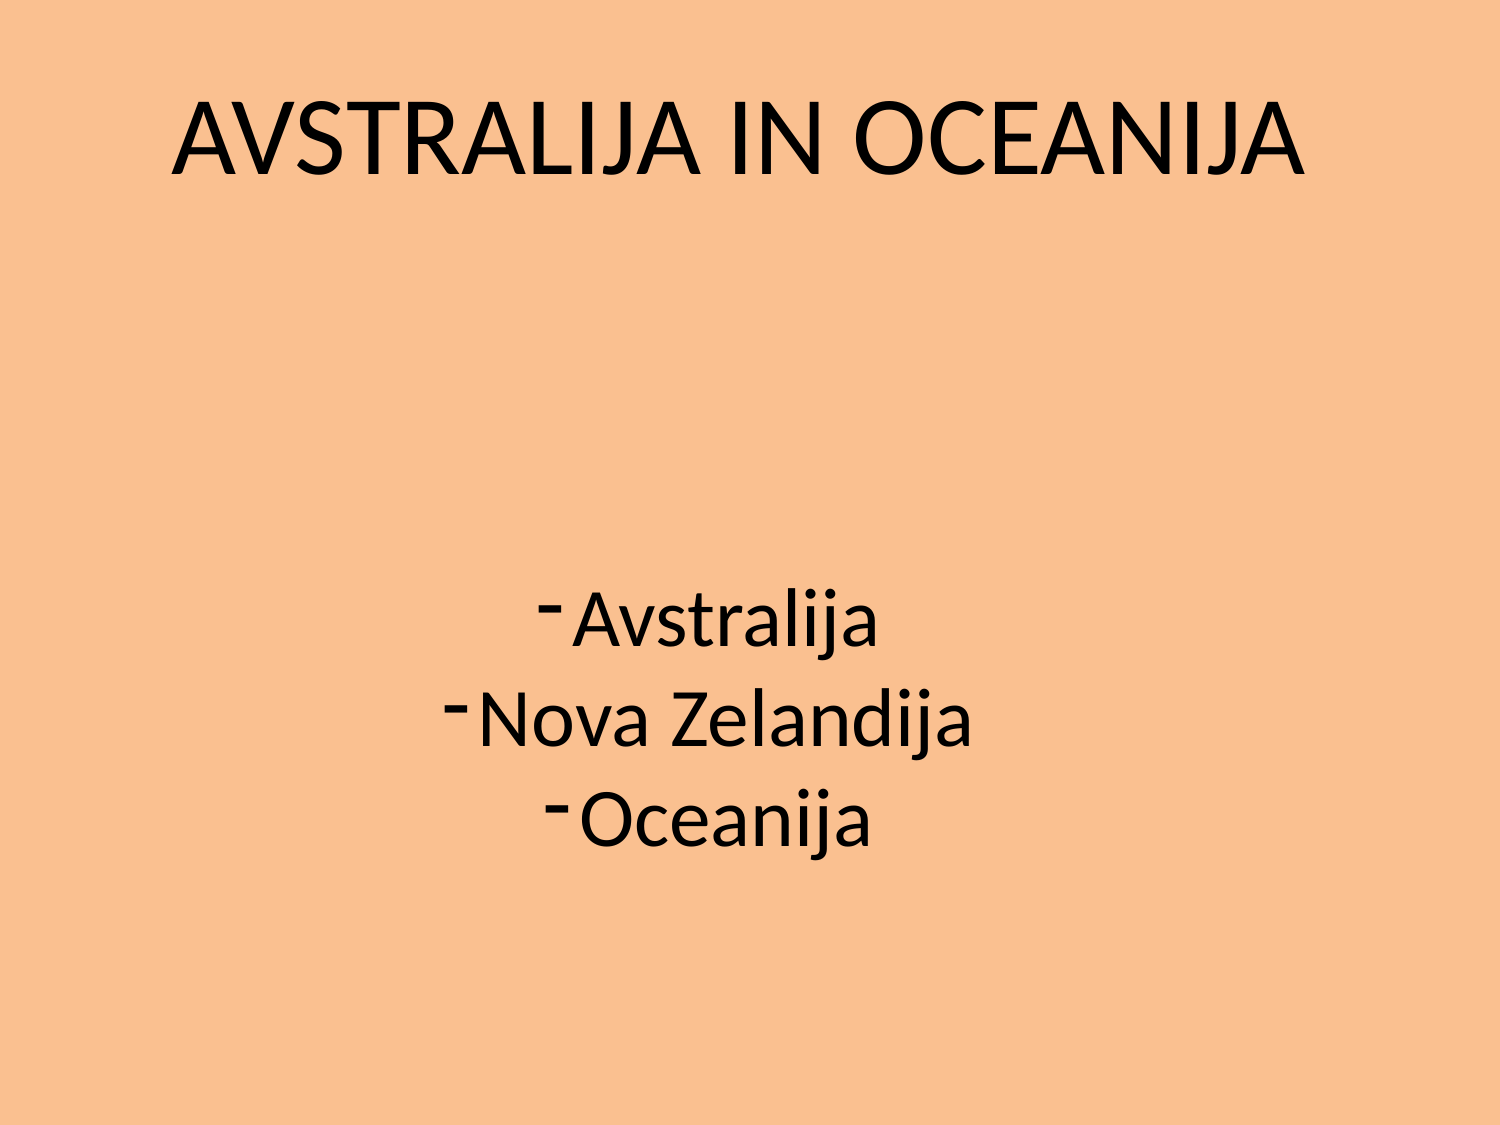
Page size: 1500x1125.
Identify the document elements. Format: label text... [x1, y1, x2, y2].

text_box AVSTRALIJA IN OCEANIJA [156, 54, 1321, 205]
text_box Avstralija Nova Zelandija Oceanija [147, 456, 1270, 871]
